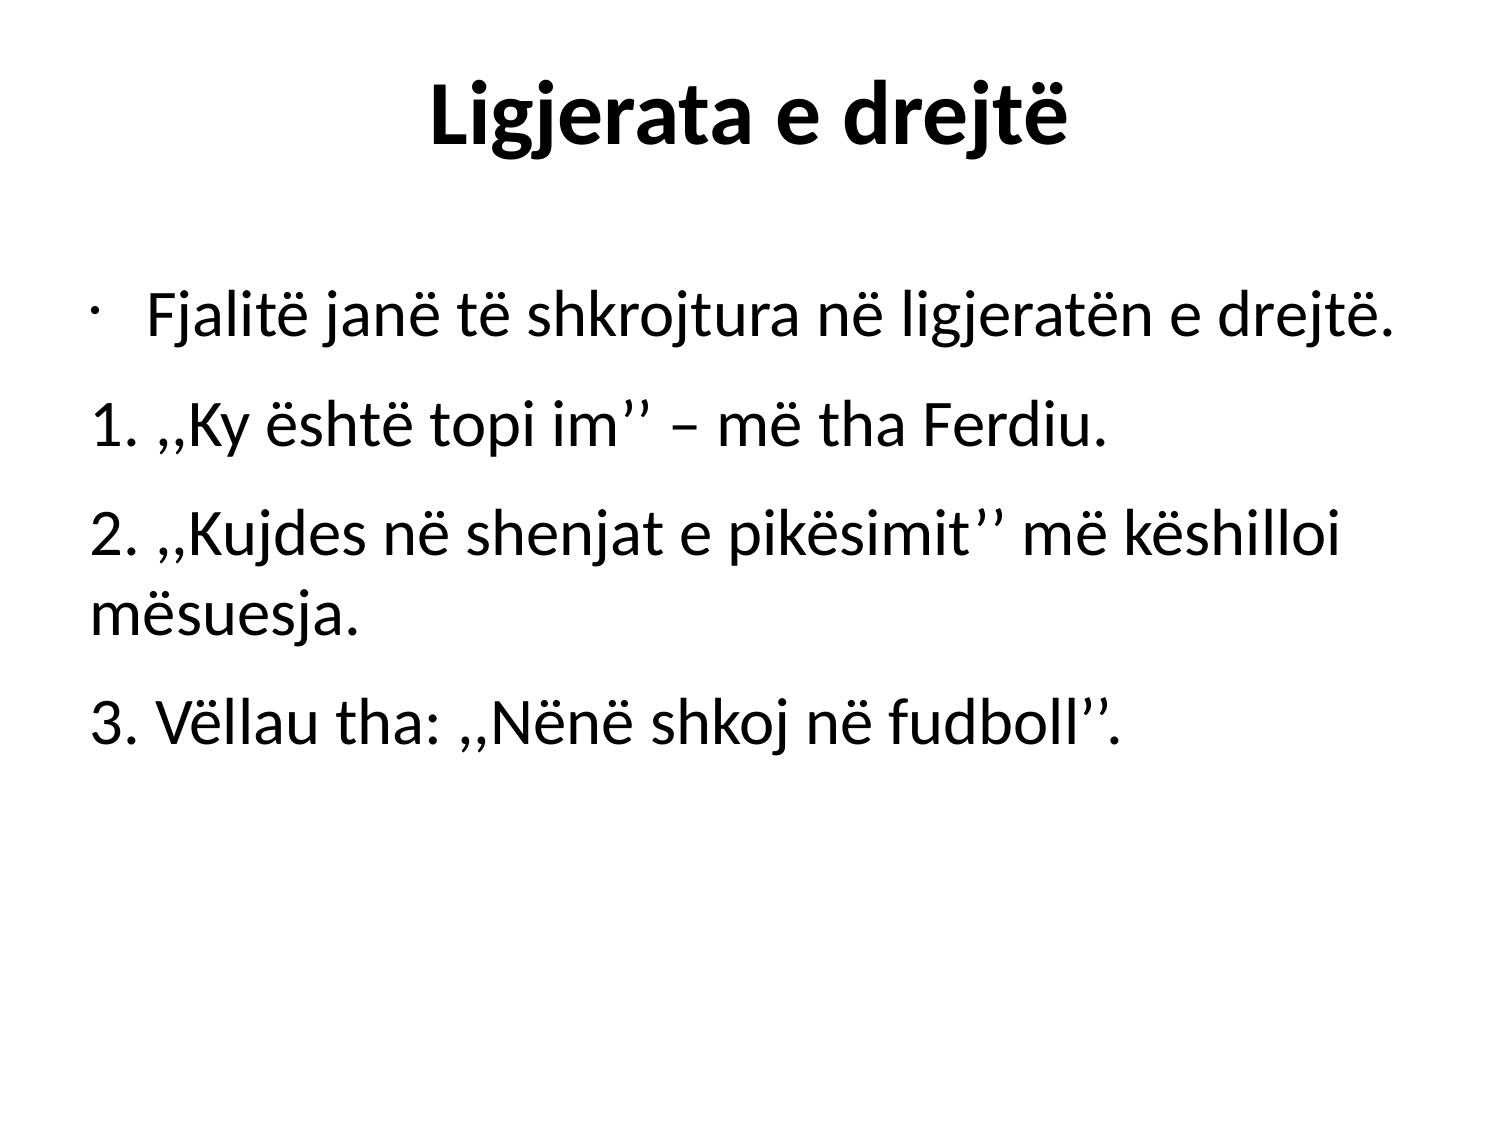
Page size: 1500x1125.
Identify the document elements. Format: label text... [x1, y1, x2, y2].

list Fjalitë janë të shkrojtura në ligjeratën e drejtë. 1. ,,Ky është topi im’’ – më tha Ferdiu. 2. ,,Kujdes në shenjat e pikësimit’’ më këshilloi mësuesja. 3. Vëllau tha: ,,Nënë shkoj në fudboll’’. [75, 262, 1425, 1005]
title Ligjerata e drejtë [75, 45, 1425, 233]
